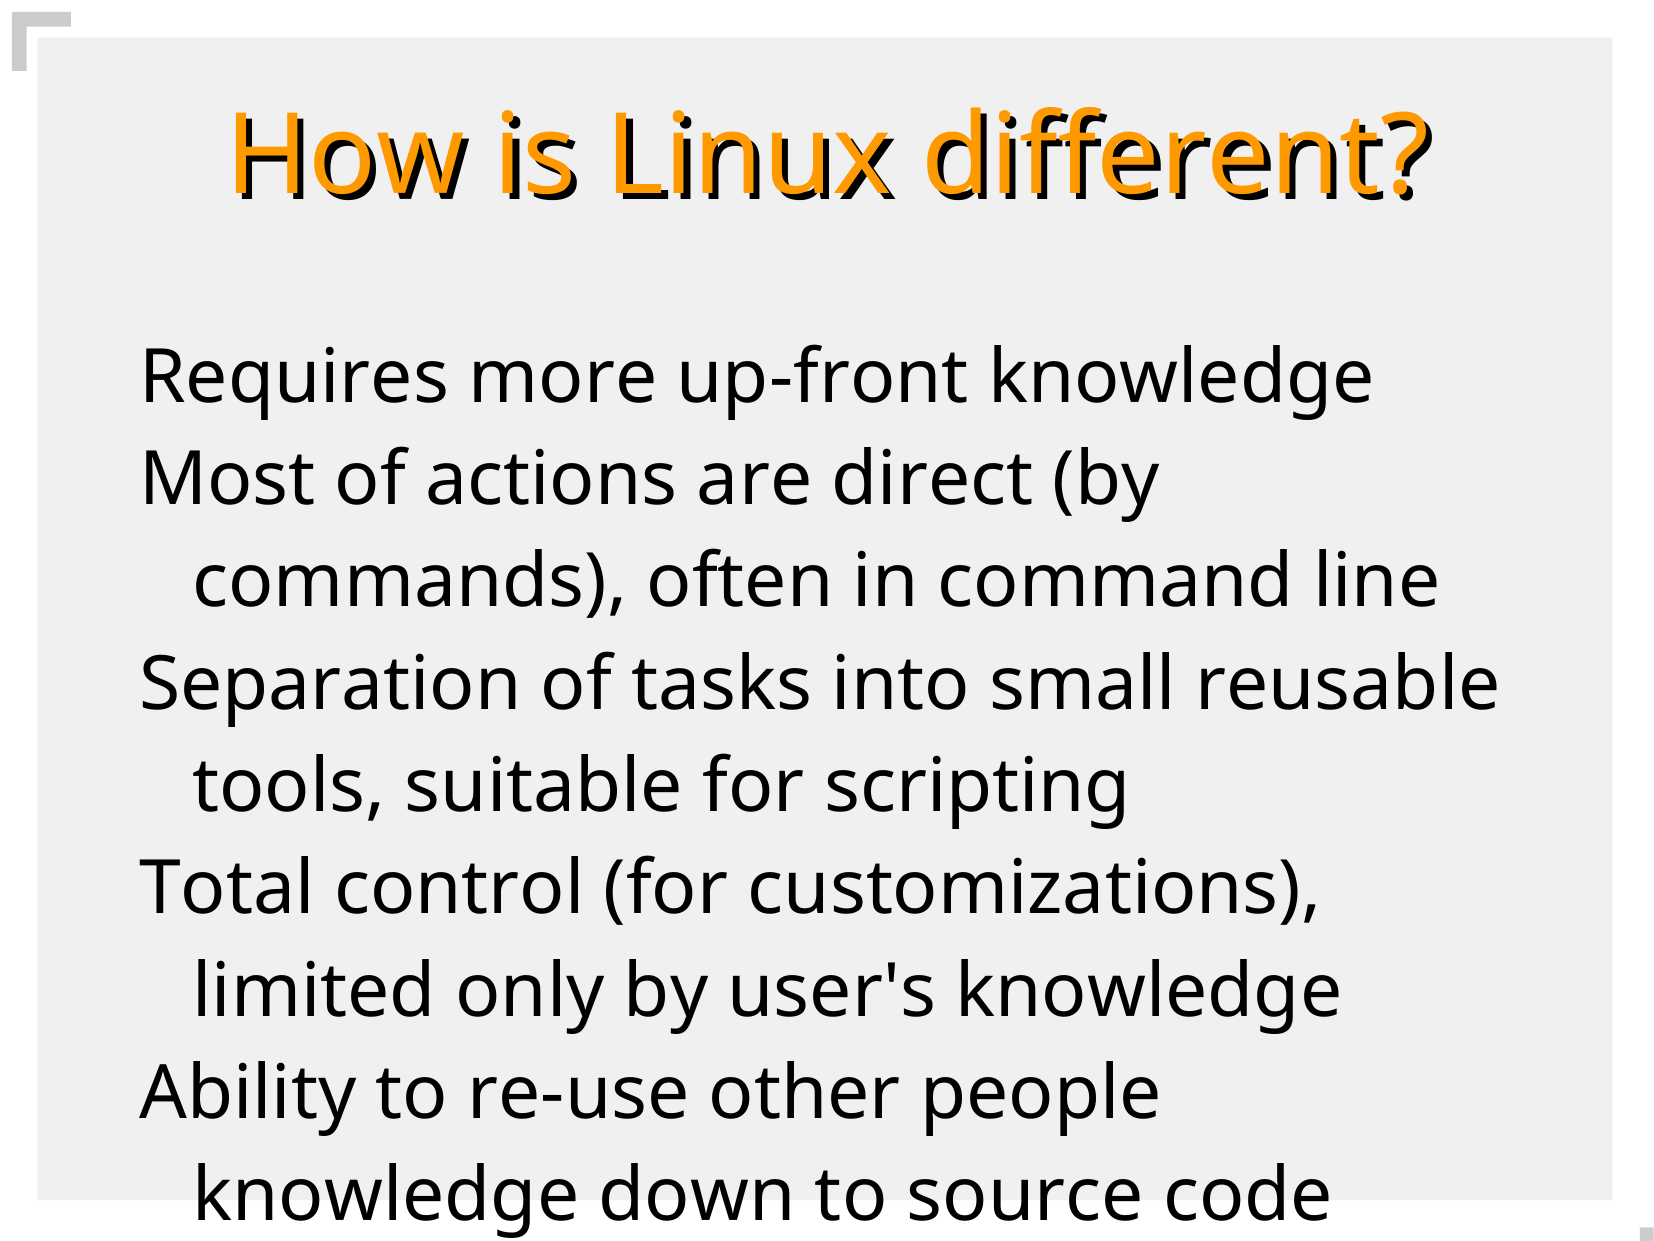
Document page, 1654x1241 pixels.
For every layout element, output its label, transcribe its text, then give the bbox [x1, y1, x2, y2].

list Requires more up-front knowledge Most of actions are direct (by commands), often in command line Separation of tasks into small reusable tools, suitable for scripting Total control (for customizations), limited only by user's knowledge Ability to re-use other people knowledge down to source code [121, 322, 1561, 1132]
title How is Linux different? [121, 46, 1534, 254]
